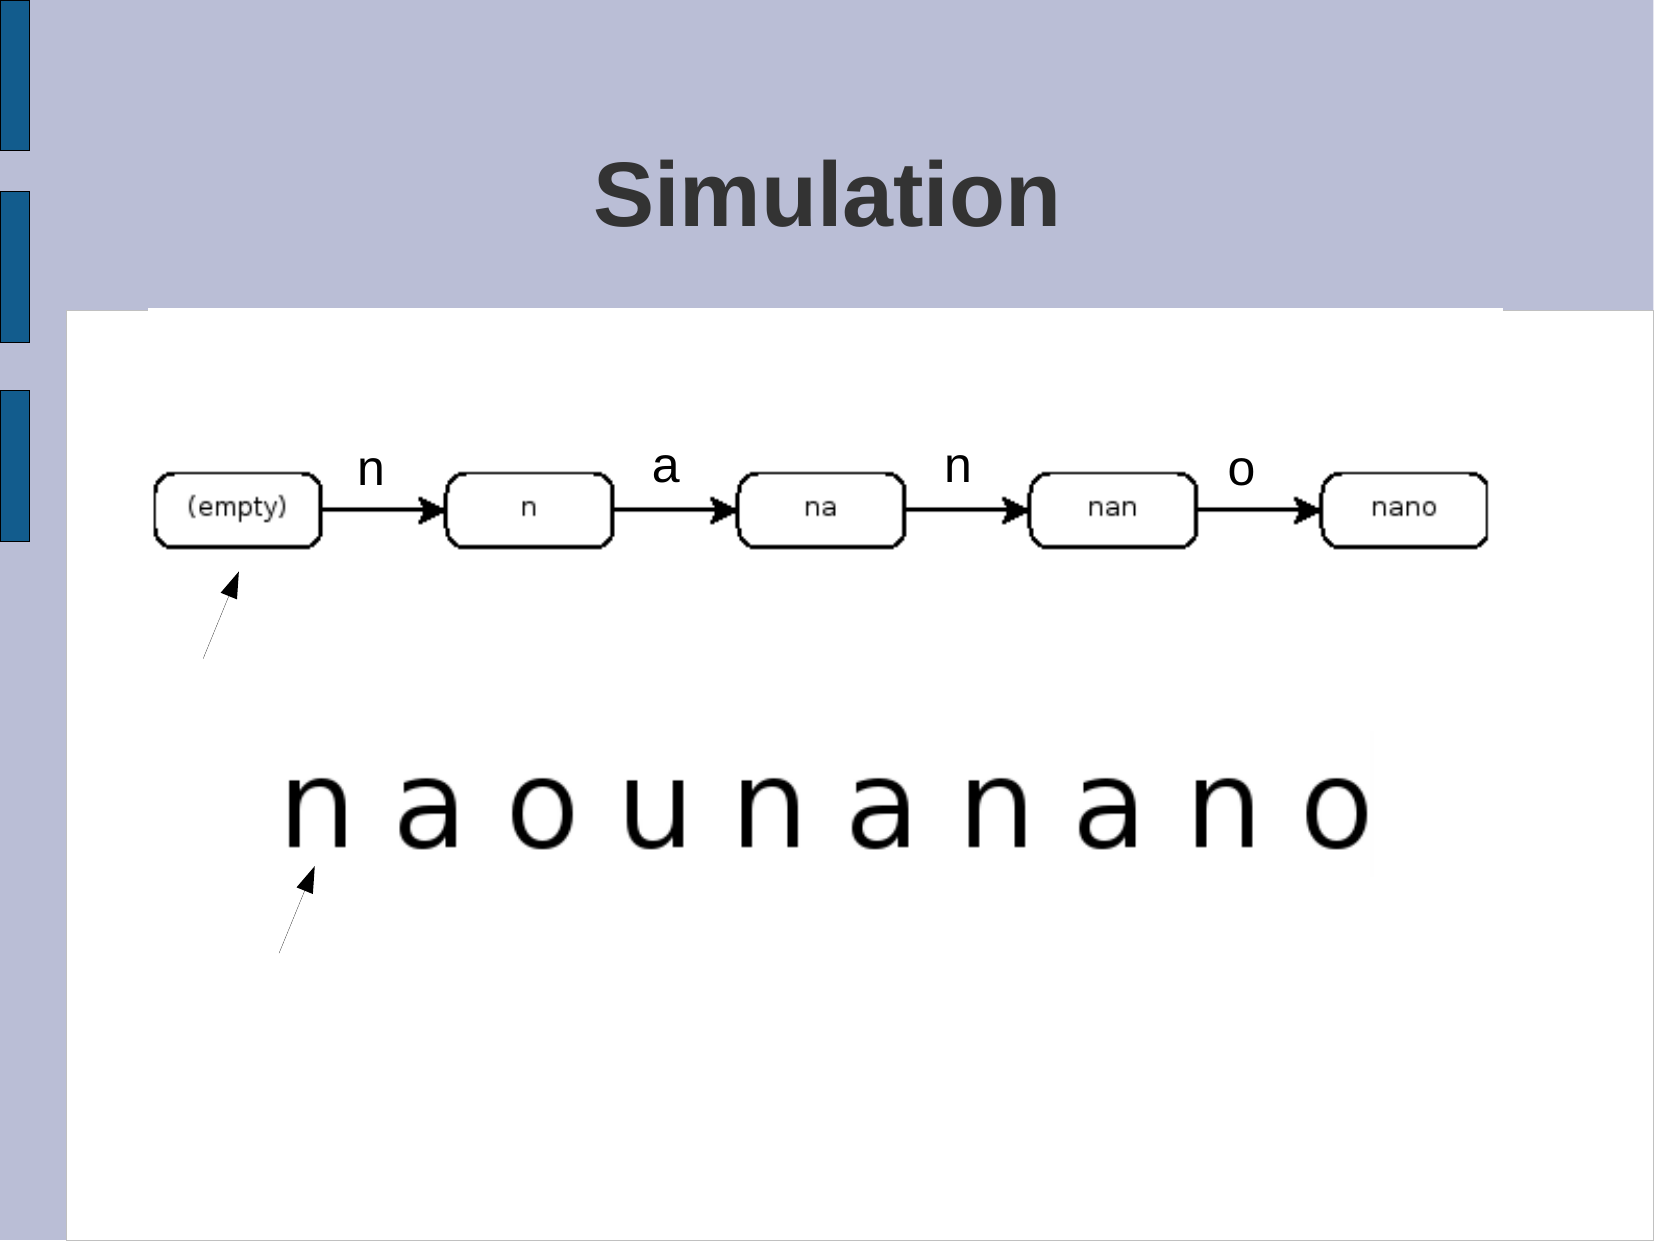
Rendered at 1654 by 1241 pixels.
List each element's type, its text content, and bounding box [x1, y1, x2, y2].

text_box a [651, 437, 680, 494]
text_box o [1227, 439, 1256, 496]
text_box n [944, 437, 973, 494]
text_box n [357, 439, 385, 496]
picture [148, 308, 1503, 933]
title Simulation [121, 91, 1534, 299]
